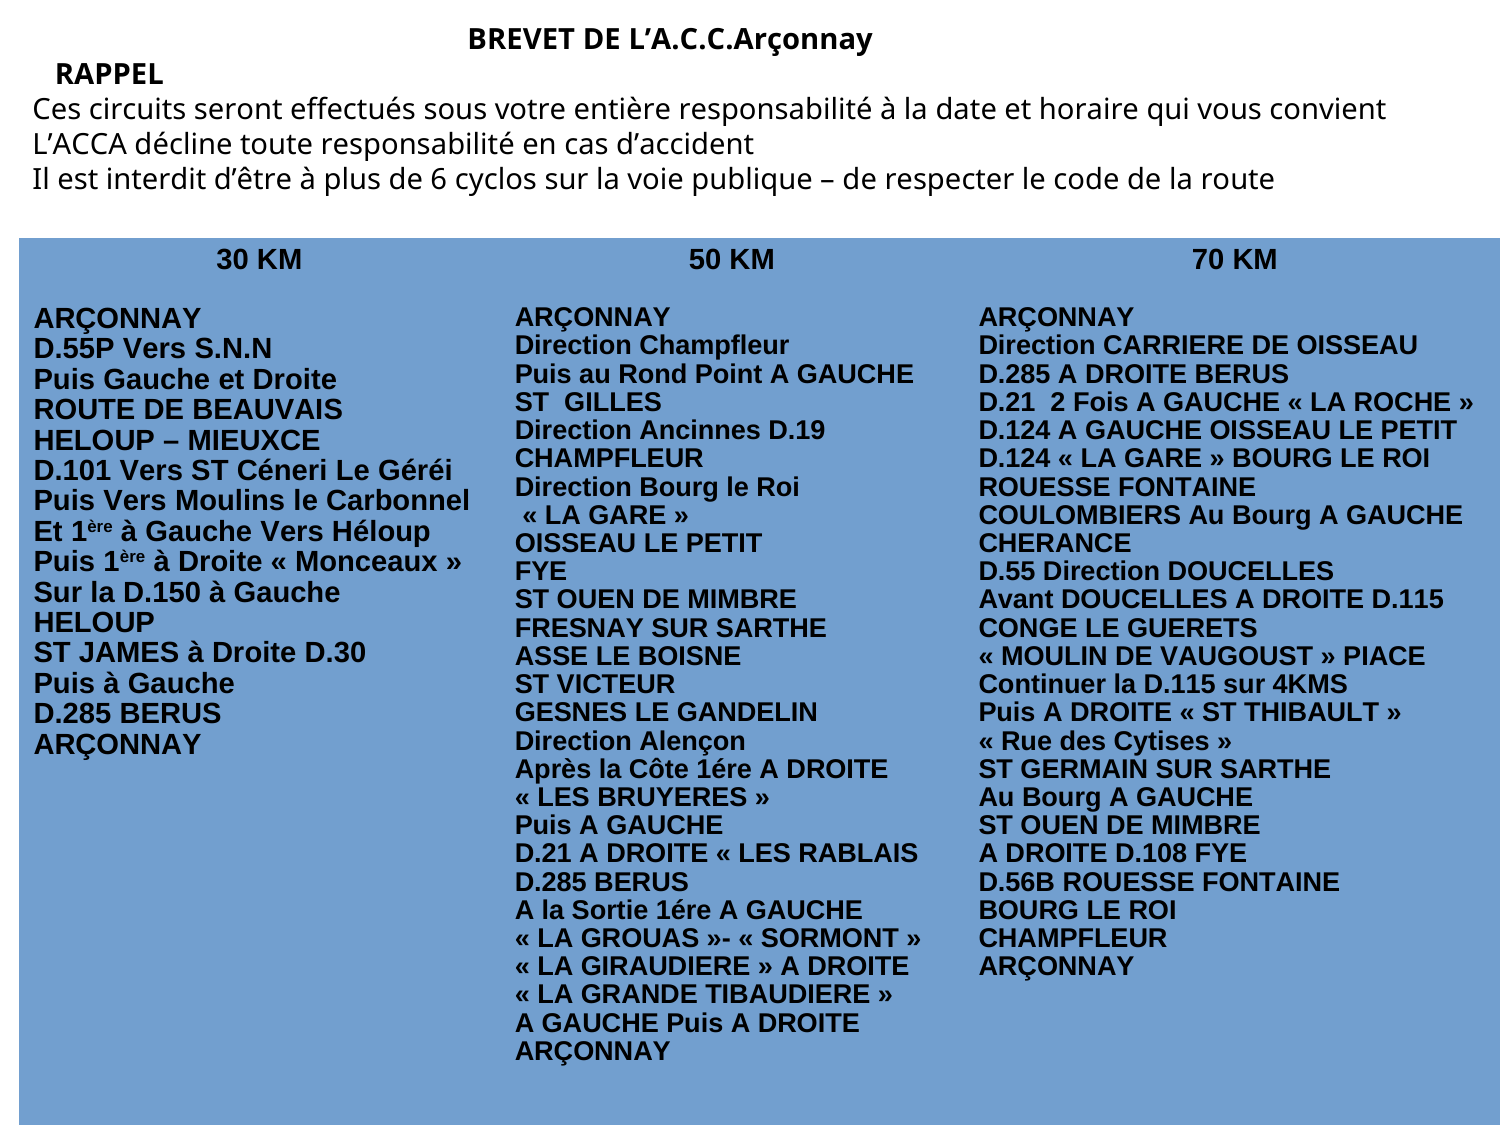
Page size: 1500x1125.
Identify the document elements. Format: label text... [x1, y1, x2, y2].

table_header 50 KM [500, 238, 964, 297]
table_header 70 KM [964, 238, 1500, 297]
table_cell ARÇONNAY Direction CARRIERE DE OISSEAU D.285 A DROITE BERUS D.21 2 Fois A GAUCHE « LA ROCHE » D.124 A GAUCHE OISSEAU LE PETIT D.124 « LA GARE » BOURG LE ROI ROUESSE FONTAINE COULOMBIERS Au Bourg A GAUCHE CHERANCE D.55 Direction DOUCELLES Avant DOUCELLES A DROITE D.115 CONGE LE GUERETS « MOULIN DE VAUGOUST » PIACE Continuer la D.115 sur 4KMS Puis A DROITE « ST THIBAULT » « Rue des Cytises » ST GERMAIN SUR SARTHE Au Bourg A GAUCHE ST OUEN DE MIMBRE A DROITE D.108 FYE D.56B ROUESSE FONTAINE BOURG LE ROI CHAMPFLEUR ARÇONNAY [964, 297, 1500, 1125]
text_box BREVET DE L’A.C.C.Arçonnay RAPPEL Ces circuits seront effectués sous votre entière responsabilité à la date et horaire qui vous convient L’ACCA décline toute responsabilité en cas d’accident Il est interdit d’être à plus de 6 cyclos sur la voie publique – de respecter le code de la route [17, 0, 1500, 238]
table_cell ARÇONNAY Direction Champfleur Puis au Rond Point A GAUCHE ST GILLES Direction Ancinnes D.19 CHAMPFLEUR Direction Bourg le Roi « LA GARE » OISSEAU LE PETIT FYE ST OUEN DE MIMBRE FRESNAY SUR SARTHE ASSE LE BOISNE ST VICTEUR GESNES LE GANDELIN Direction Alençon Après la Côte 1ére A DROITE « LES BRUYERES » Puis A GAUCHE D.21 A DROITE « LES RABLAIS D.285 BERUS A la Sortie 1ére A GAUCHE « LA GROUAS »- « SORMONT » « LA GIRAUDIERE » A DROITE « LA GRANDE TIBAUDIERE » A GAUCHE Puis A DROITE ARÇONNAY [500, 297, 964, 1125]
table_cell ARÇONNAY D.55P Vers S.N.N Puis Gauche et Droite ROUTE DE BEAUVAIS HELOUP – MIEUXCE D.101 Vers ST Céneri Le Géréi Puis Vers Moulins le Carbonnel Et 1ère à Gauche Vers Héloup Puis 1ère à Droite « Monceaux » Sur la D.150 à Gauche HELOUP ST JAMES à Droite D.30 Puis à Gauche D.285 BERUS ARÇONNAY [19, 297, 500, 1125]
table_header 30 KM [19, 238, 500, 297]
